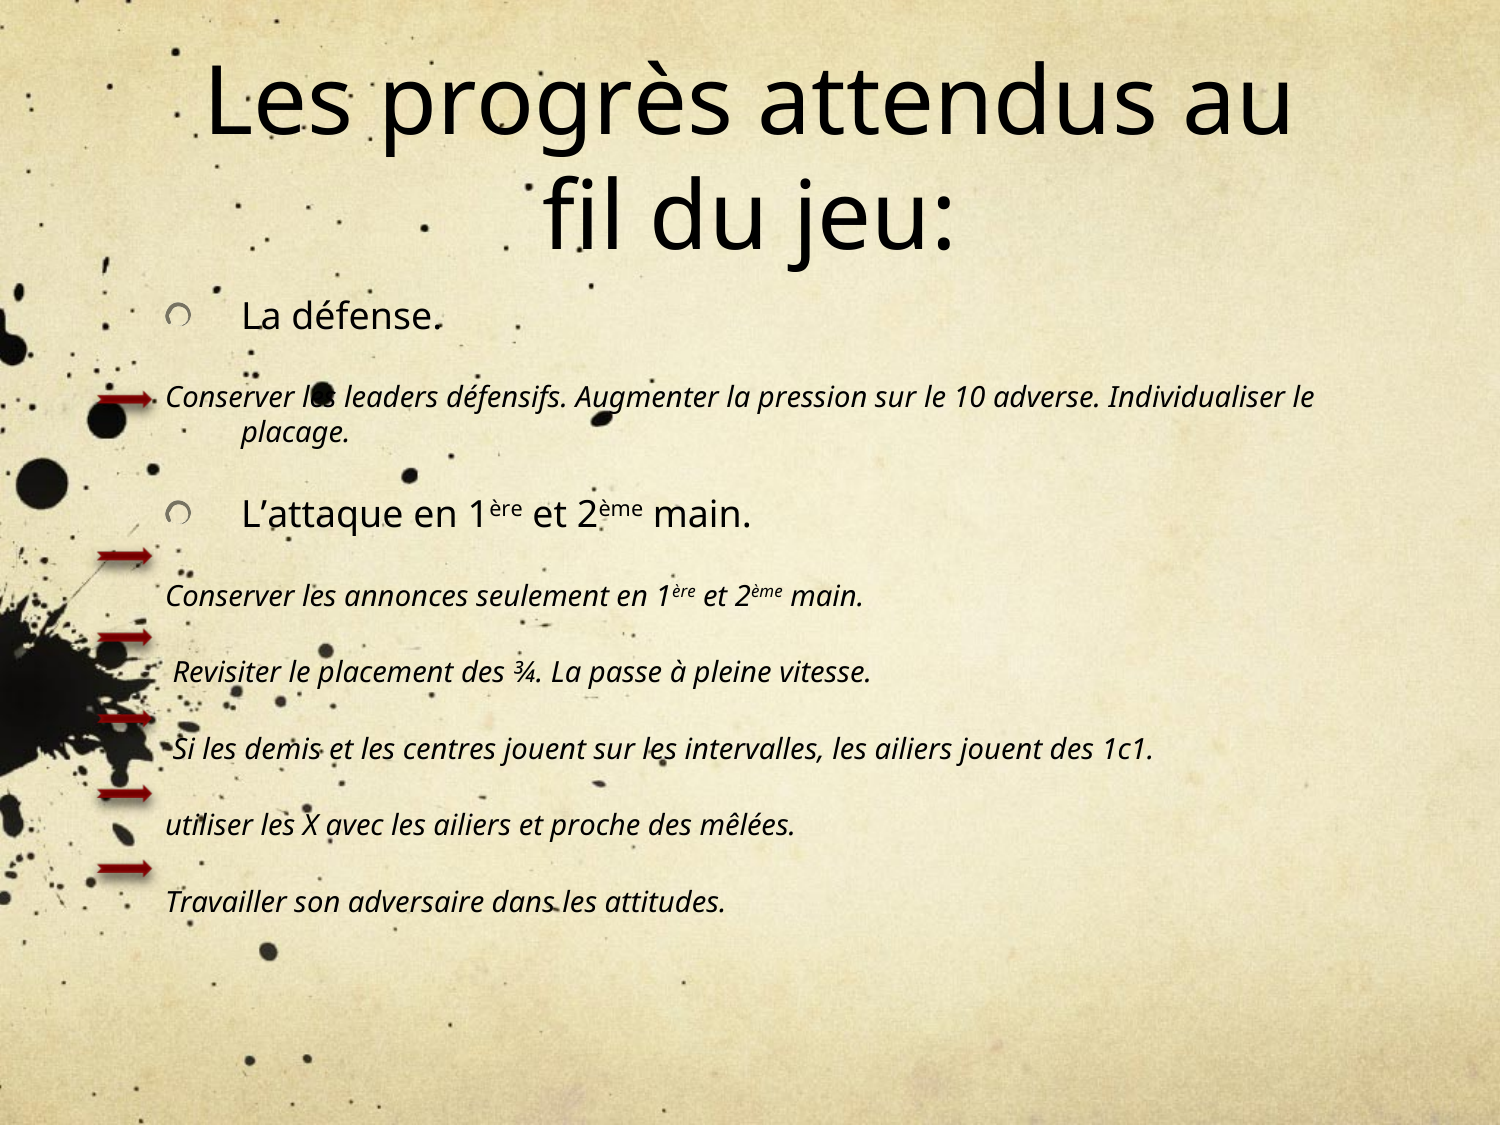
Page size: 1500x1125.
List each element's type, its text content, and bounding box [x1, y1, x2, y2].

picture [0, 0, 1500, 1125]
title Les progrès attendus au fil du jeu: [150, 82, 1350, 225]
list La défense. Conserver les leaders défensifs. Augmenter la pression sur le 10 adverse. Individualiser le placage. L’attaque en 1ère et 2ème main. Conserver les annonces seulement en 1ère et 2ème main. Revisiter le placement des ¾. La passe à pleine vitesse. Si les demis et les centres jouent sur les intervalles, les ailiers jouent des 1c1. utiliser les X avec les ailiers et proche des mêlées. Travailler son adversaire dans les attitudes. [150, 284, 1350, 1100]
